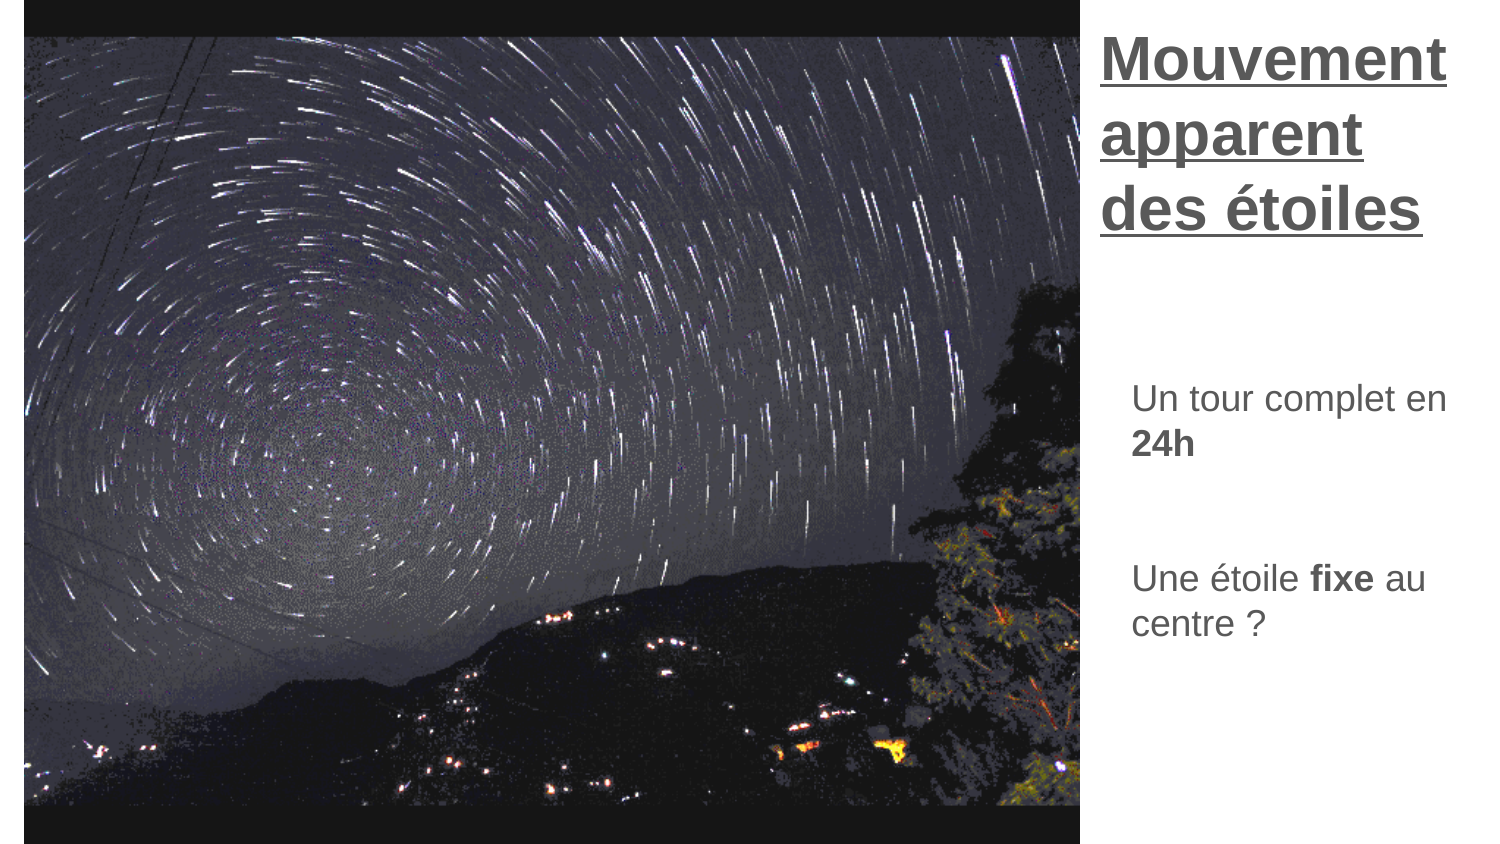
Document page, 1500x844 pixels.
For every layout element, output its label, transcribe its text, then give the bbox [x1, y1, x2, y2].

text_box Un tour complet en 24h Une étoile fixe au centre ? [1116, 358, 1476, 676]
text_box Mouvement apparent des étoiles [1085, 3, 1494, 270]
picture [24, 0, 1080, 844]
